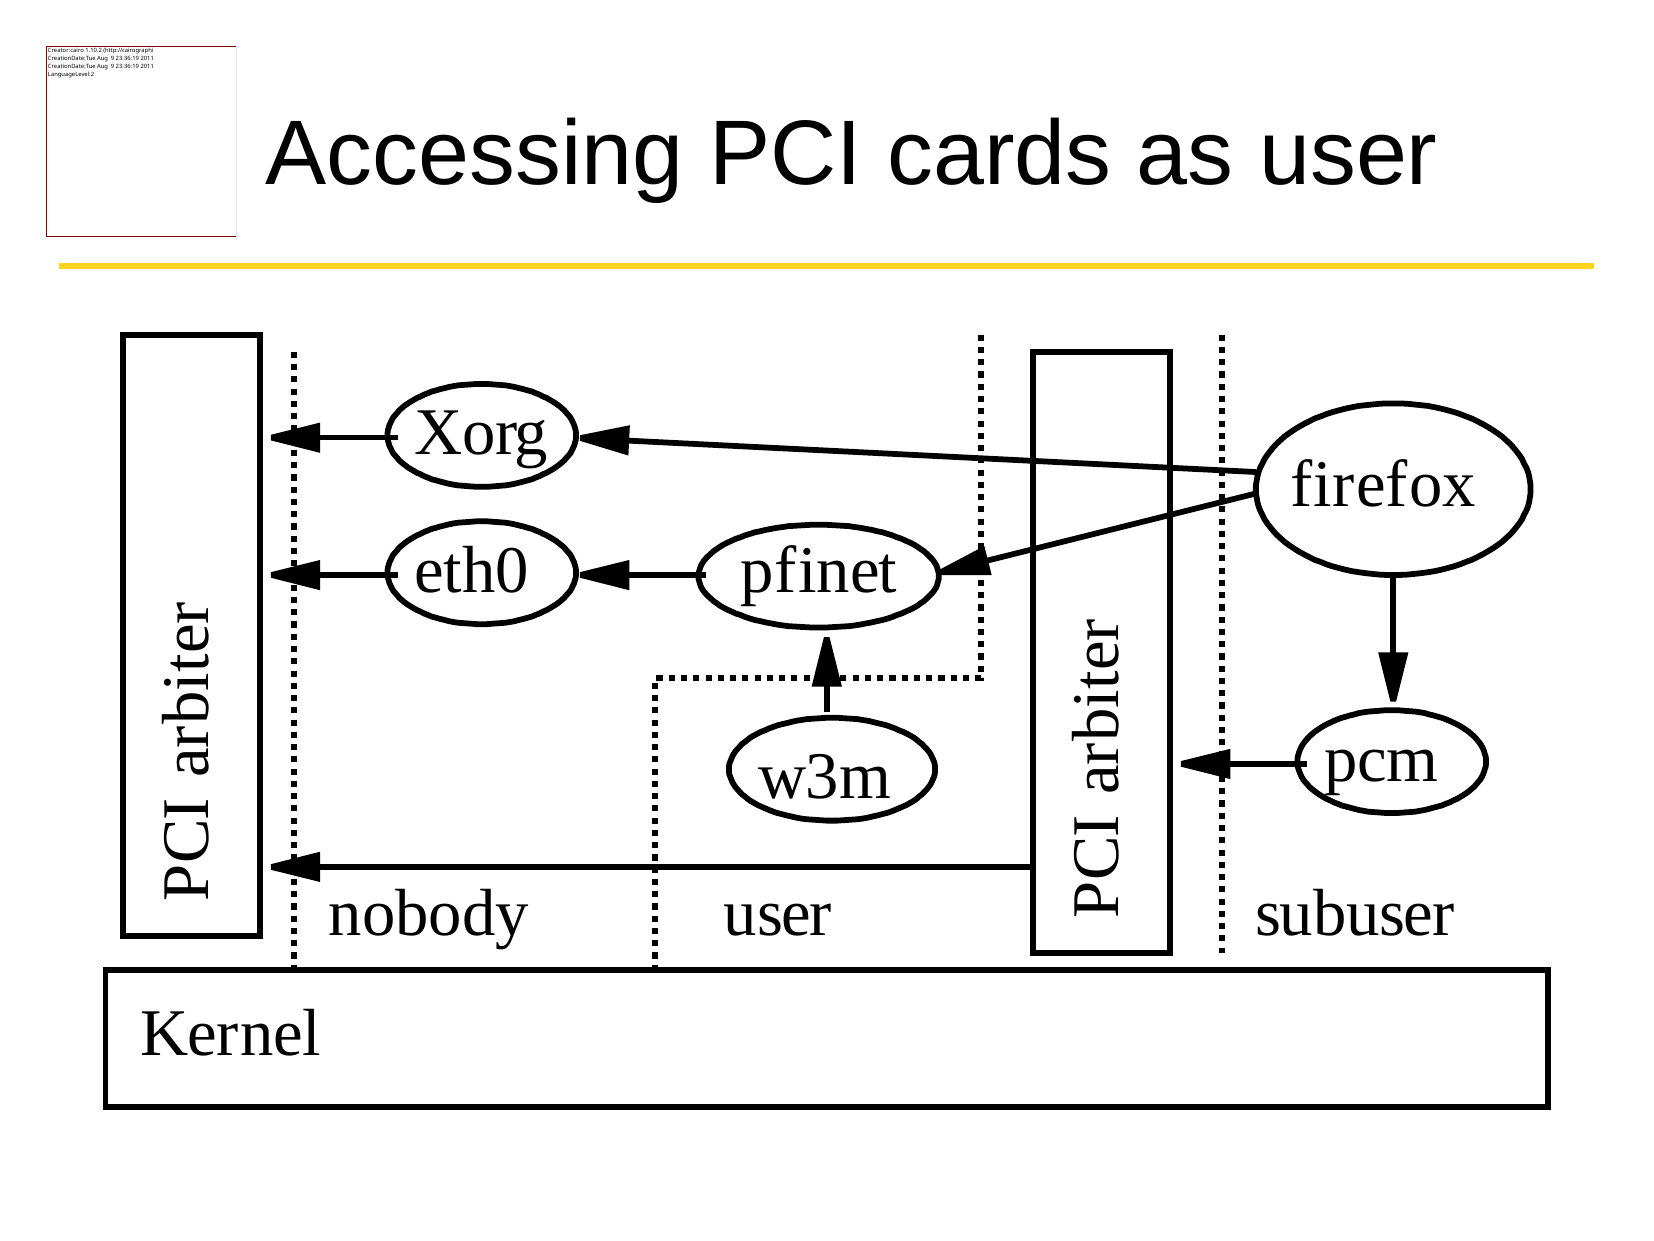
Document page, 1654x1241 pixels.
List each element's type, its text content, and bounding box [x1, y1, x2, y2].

title Accessing PCI cards as user [265, 49, 1571, 257]
picture [82, 311, 1571, 1131]
